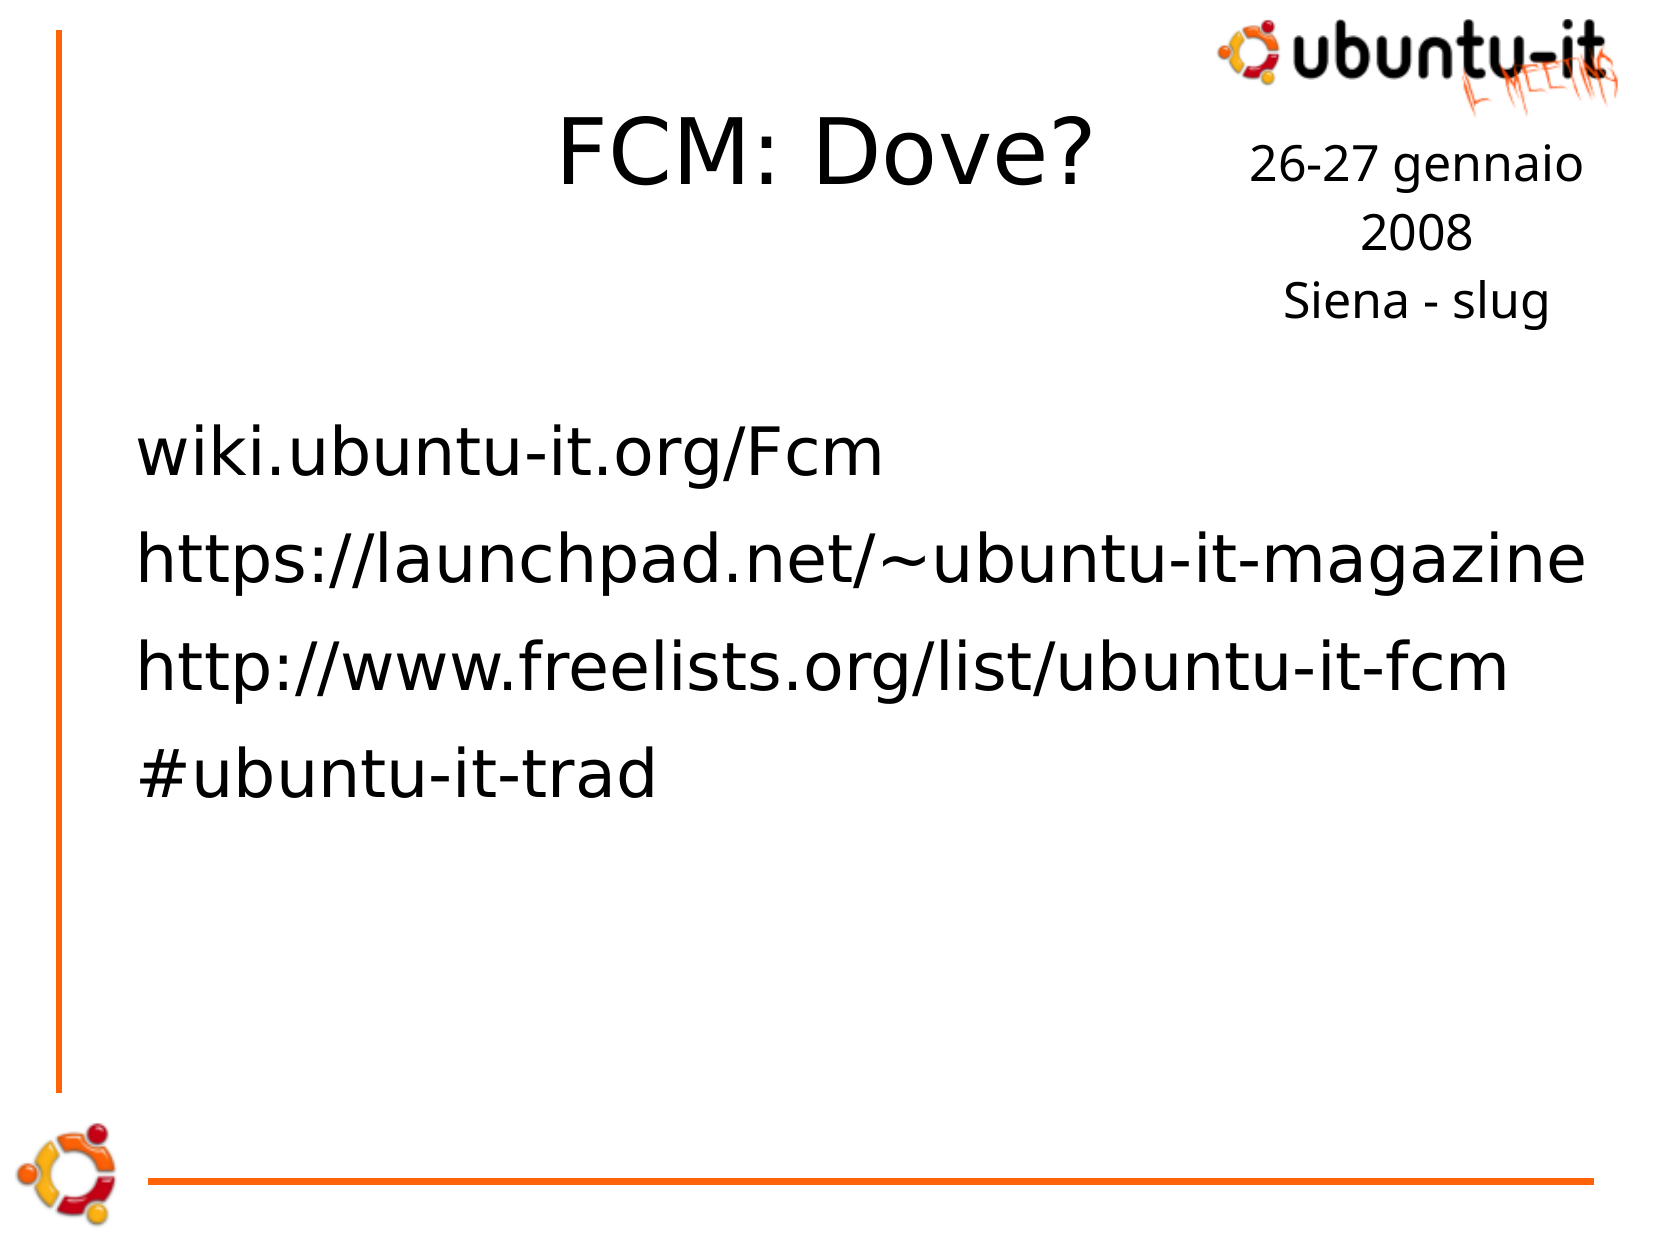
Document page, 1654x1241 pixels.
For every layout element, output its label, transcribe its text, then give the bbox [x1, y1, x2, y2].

title FCM: Dove? [82, 56, 1571, 250]
picture [1210, 19, 1628, 119]
list wiki.ubuntu-it.org/Fcm https://launchpad.net/~ubuntu-it-magazine http://www.freelists.org/list/ubuntu-it-fcm #ubuntu-it-trad [118, 413, 1607, 1004]
picture [14, 1122, 119, 1229]
